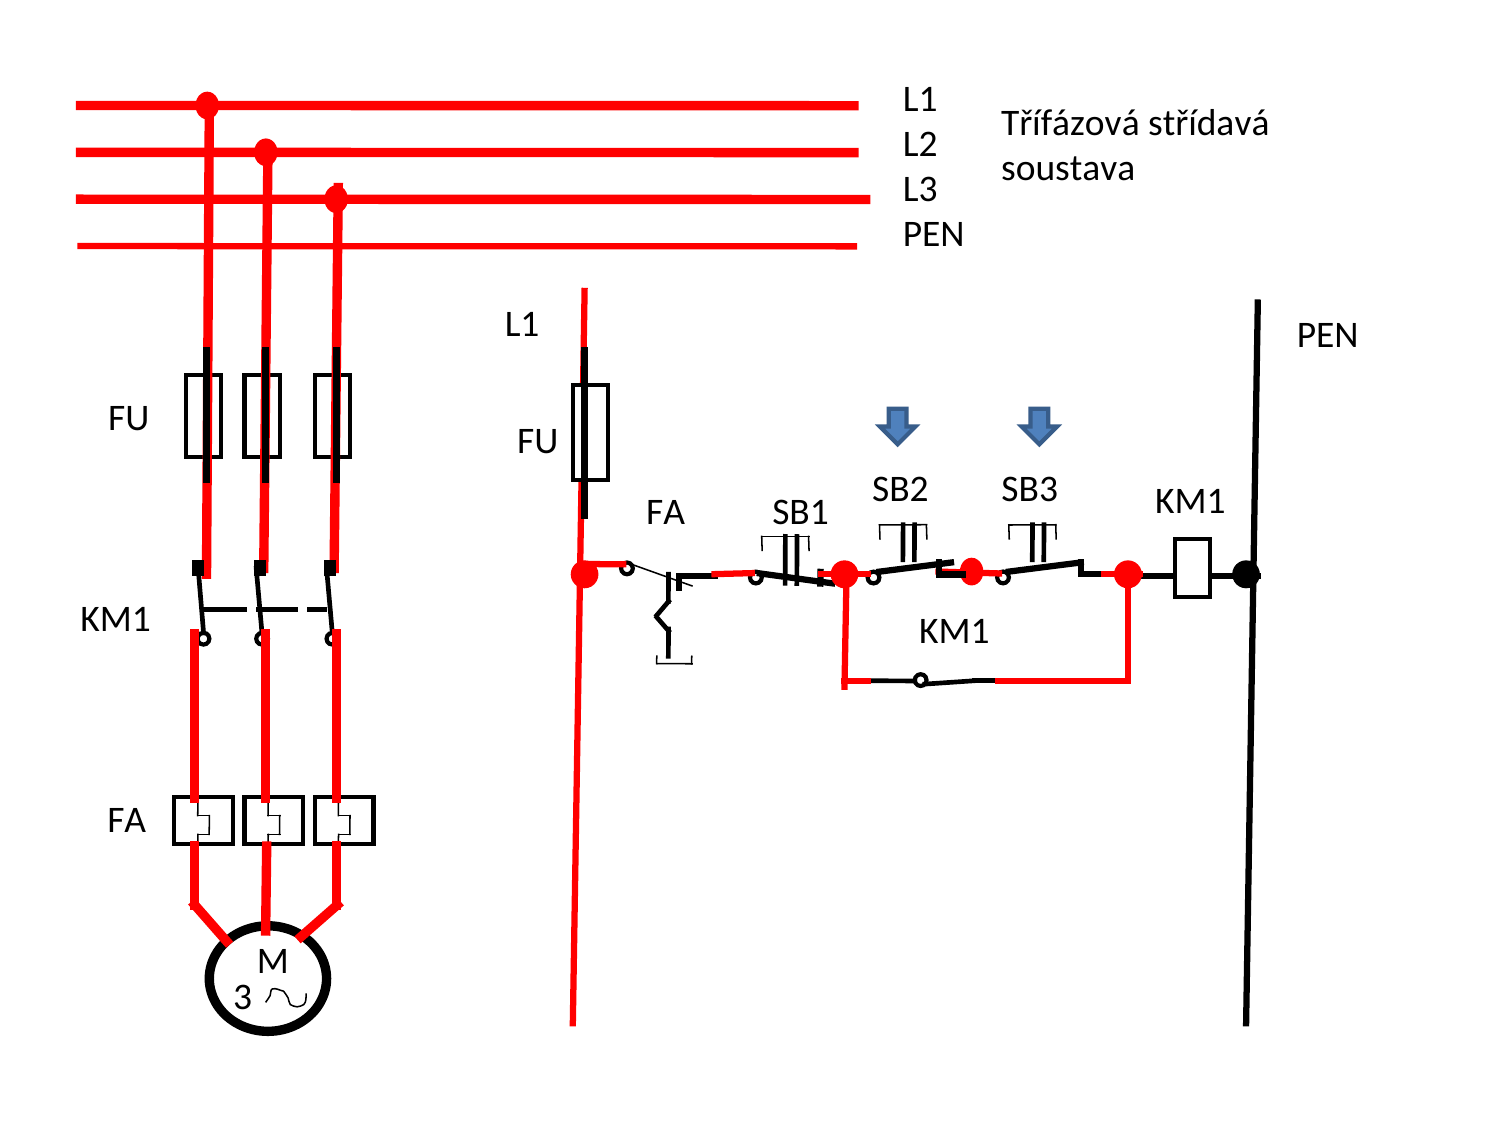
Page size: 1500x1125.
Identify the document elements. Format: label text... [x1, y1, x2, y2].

text_box KM1 [1140, 467, 1241, 529]
text_box [962, 559, 982, 584]
text_box FU [502, 408, 574, 470]
text_box [240, 939, 327, 1032]
text_box [340, 796, 374, 844]
text_box [1021, 408, 1058, 445]
text_box [212, 374, 222, 457]
text_box [1174, 538, 1211, 598]
text_box M [242, 928, 304, 990]
text_box 3 [218, 964, 294, 1025]
text_box SB3 [986, 456, 1074, 517]
text_box Třífázová střídavá soustava [986, 90, 1347, 196]
text_box [256, 140, 276, 165]
text_box FA [631, 479, 700, 541]
text_box [244, 796, 278, 844]
text_box M [277, 955, 282, 964]
text_box [194, 562, 203, 575]
text_box [326, 187, 346, 211]
text_box PEN [1282, 302, 1374, 364]
text_box FU [93, 385, 165, 446]
text_box SB2 [857, 456, 944, 517]
text_box [588, 385, 609, 480]
text_box KM1 [65, 586, 166, 647]
text_box [326, 562, 335, 575]
text_box M [262, 955, 268, 964]
text_box [997, 571, 1009, 584]
text_box KM1 [904, 597, 1005, 659]
text_box FA [92, 786, 162, 848]
text_box [199, 796, 233, 844]
text_box [199, 633, 210, 645]
text_box [209, 931, 242, 1007]
text_box [256, 562, 264, 575]
text_box [174, 796, 208, 844]
text_box L1 [490, 290, 573, 352]
text_box [879, 408, 916, 445]
text_box SB1 [757, 479, 845, 541]
text_box [621, 562, 633, 575]
text_box [185, 374, 203, 457]
text_box [326, 634, 332, 645]
text_box [244, 374, 260, 457]
text_box [197, 93, 217, 118]
text_box [314, 374, 331, 457]
text_box [270, 374, 280, 457]
text_box [1234, 562, 1258, 587]
text_box [269, 796, 304, 844]
text_box [341, 374, 351, 457]
text_box [314, 796, 349, 844]
text_box [915, 674, 927, 686]
text_box [572, 562, 597, 587]
text_box [750, 577, 762, 584]
text_box [256, 633, 261, 645]
text_box [1116, 562, 1140, 587]
text_box [832, 562, 857, 587]
text_box [867, 571, 880, 584]
text_box L1 L2 L3 PEN [888, 66, 980, 262]
text_box [572, 385, 581, 480]
